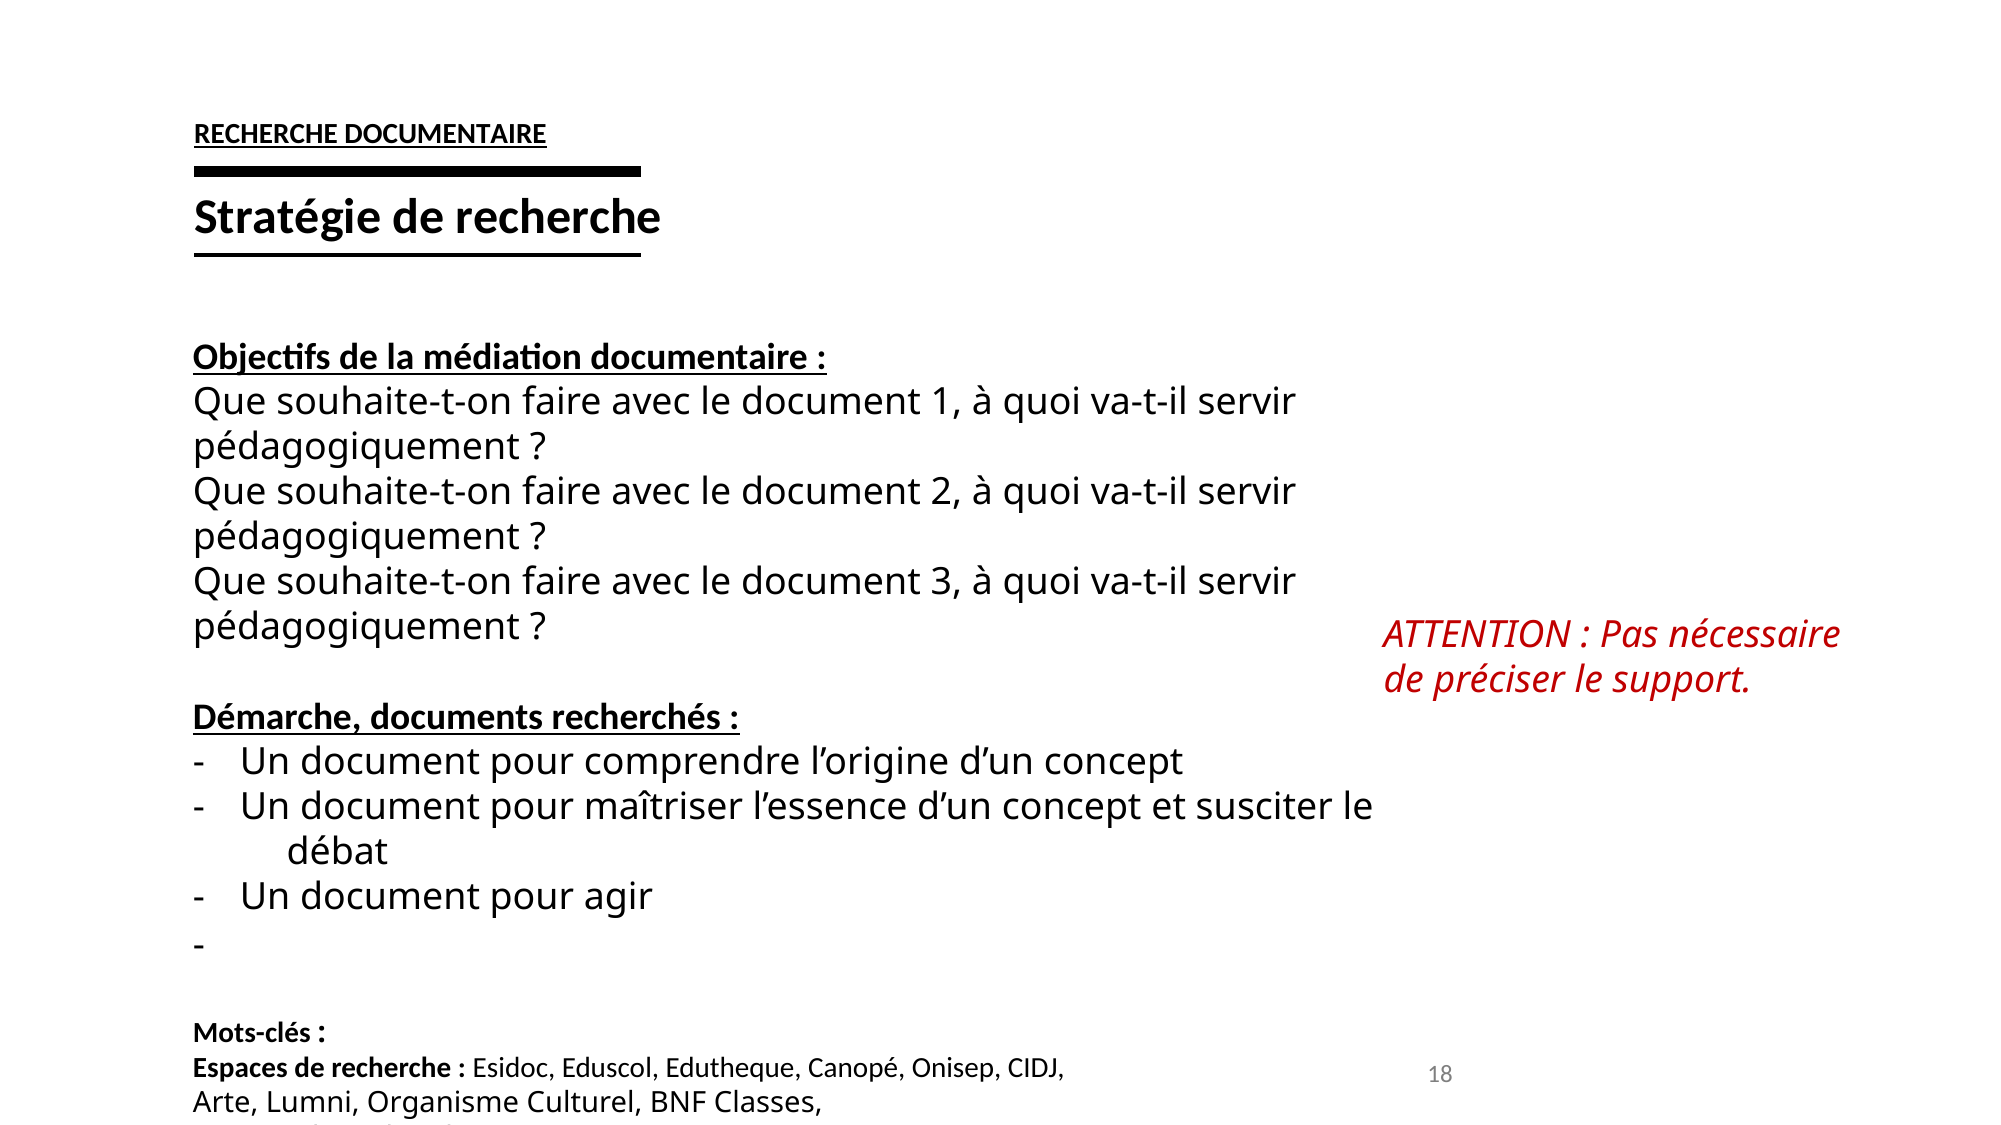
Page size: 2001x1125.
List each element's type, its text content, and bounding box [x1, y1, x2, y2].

text_box [1412, 1042, 1863, 1103]
text_box ATTENTION : Pas nécessaire de préciser le support. [1383, 602, 1892, 709]
text_box Objectifs de la médiation documentaire : Que souhaite-t-on faire avec le document 1, à quoi va-t-il servir pédagogiquement ? Que souhaite-t-on faire avec le document 2, à quoi va-t-il servir pédagogiquement ? Que souhaite-t-on faire avec le document 3, à quoi va-t-il servir pédagogiquement ? Démarche, documents recherchés : Un document pour comprendre l’origine d’un concept Un document pour maîtriser l’essence d’un concept et susciter le débat Un document pour agir Mots-clés : Espaces de recherche : Esidoc, Eduscol, Edutheque, Canopé, Onisep, CIDJ, Arte, Lumni, Organisme Culturel, BNF Classes, Moteur de recherche (Qwant) [192, 324, 1493, 1027]
text_box Stratégie de recherche [194, 183, 668, 245]
text_box RECHERCHE DOCUMENTAIRE [194, 114, 550, 150]
